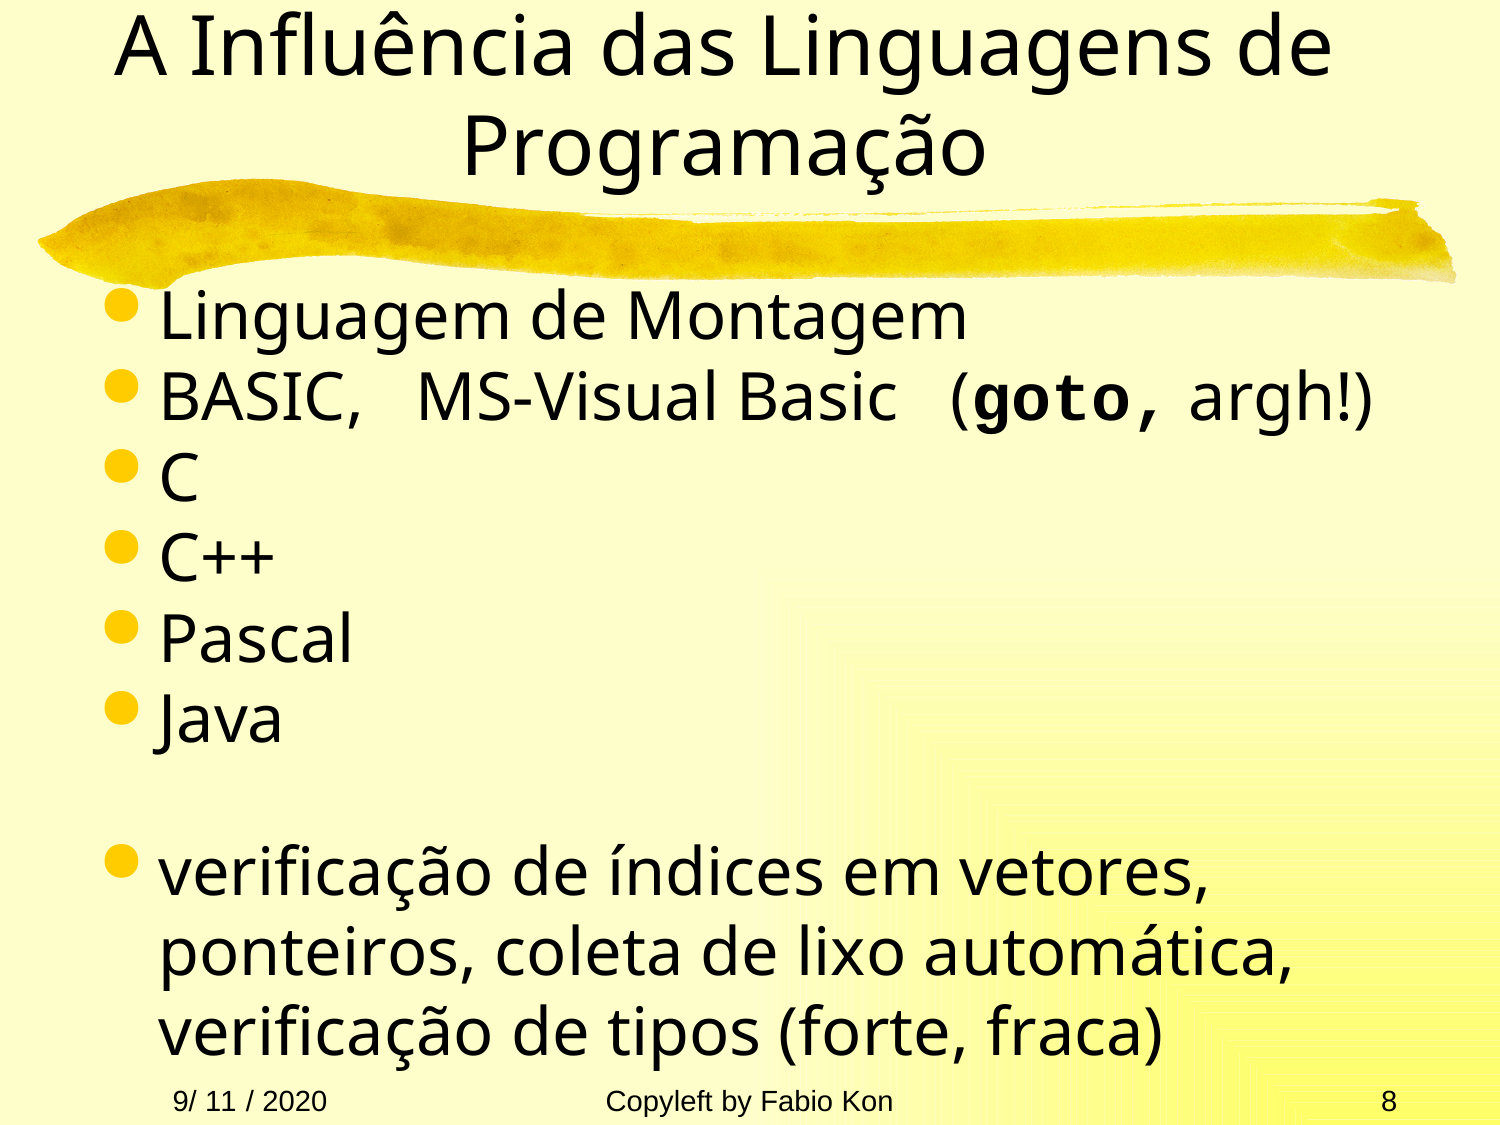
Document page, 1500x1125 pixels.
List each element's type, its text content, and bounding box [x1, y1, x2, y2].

list Linguagem de Montagem BASIC, MS-Visual Basic (goto, argh!) C C++ Pascal Java verificação de índices em vetores, ponteiros, coleta de lixo automática, verificação de tipos (forte, fraca) [87, 280, 1438, 1094]
title A Influência das Linguagens de Programação [50, 0, 1401, 200]
picture [24, 174, 1463, 297]
